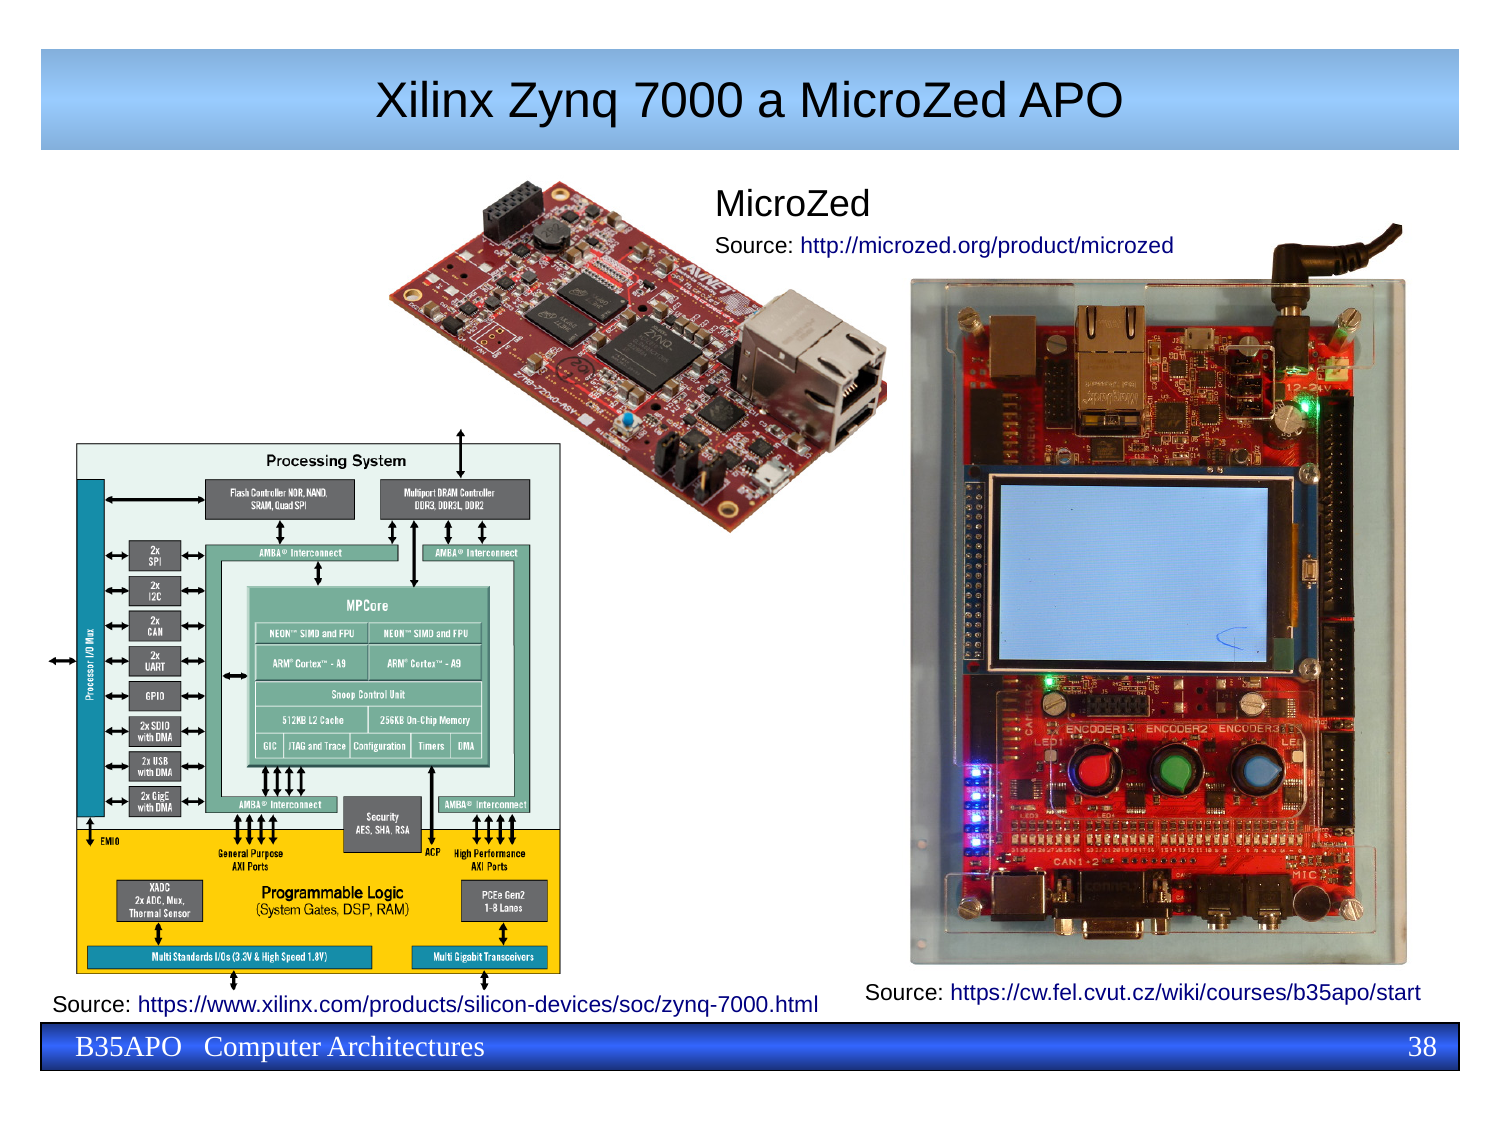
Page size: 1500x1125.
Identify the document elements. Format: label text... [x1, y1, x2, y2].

title Xilinx Zynq 7000 a MicroZed APO [41, 49, 1459, 150]
text_box Source: https://cw.fel.cvut.cz/wiki/courses/b35apo/start [849, 972, 1450, 1039]
text_box Source: https://www.xilinx.com/products/silicon-devices/soc/zynq-7000.html [37, 984, 849, 1025]
text_box MicroZed [699, 174, 901, 224]
picture [37, 162, 1426, 984]
text_box Source: http://microzed.org/product/microzed [699, 224, 1225, 266]
